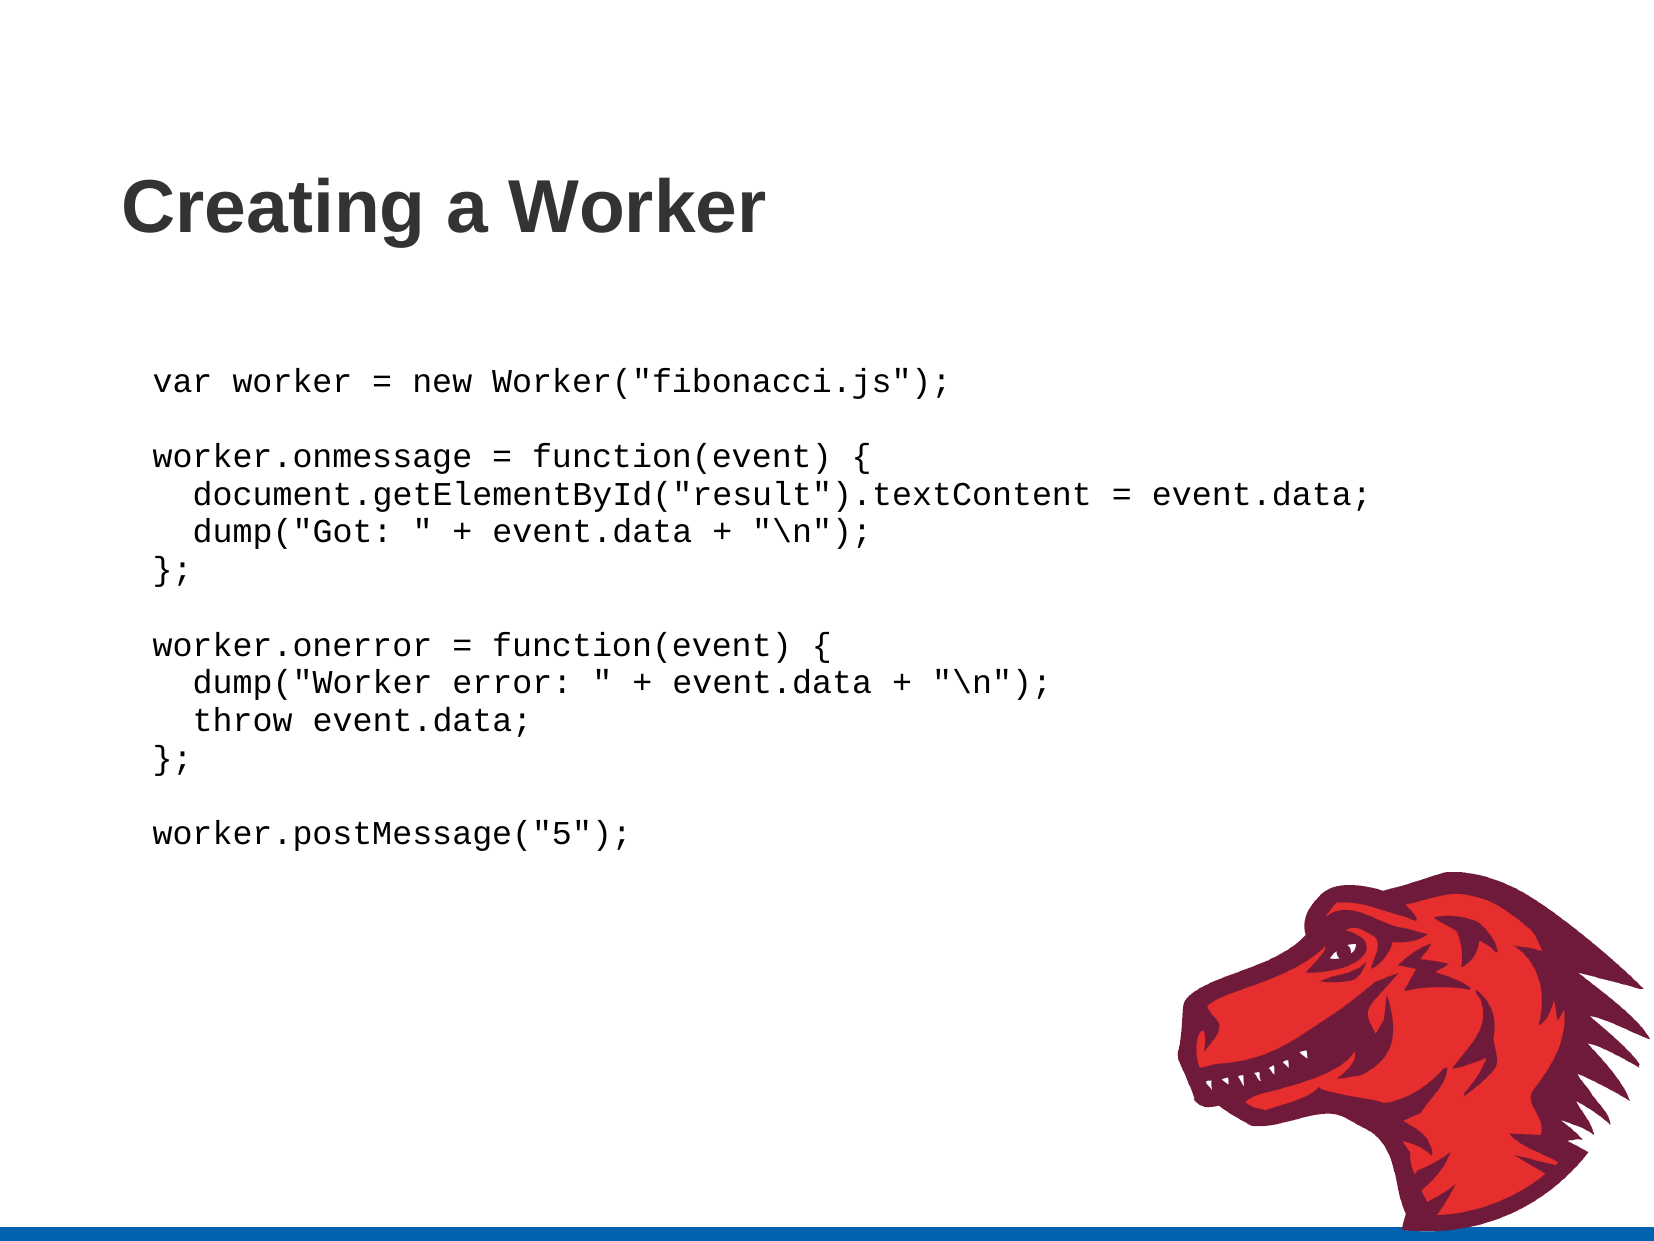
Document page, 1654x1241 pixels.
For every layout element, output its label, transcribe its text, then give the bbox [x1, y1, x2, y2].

picture [1171, 872, 1654, 1241]
title Creating a Worker [121, 110, 1534, 303]
text_box var worker = new Worker("fibonacci.js"); worker.onmessage = function(event) { document.getElementById("result").textContent = event.data; dump("Got: " + event.data + "\n"); }; worker.onerror = function(event) { dump("Worker error: " + event.data + "\n"); throw event.data; }; worker.postMessage("5"); [137, 356, 1388, 901]
